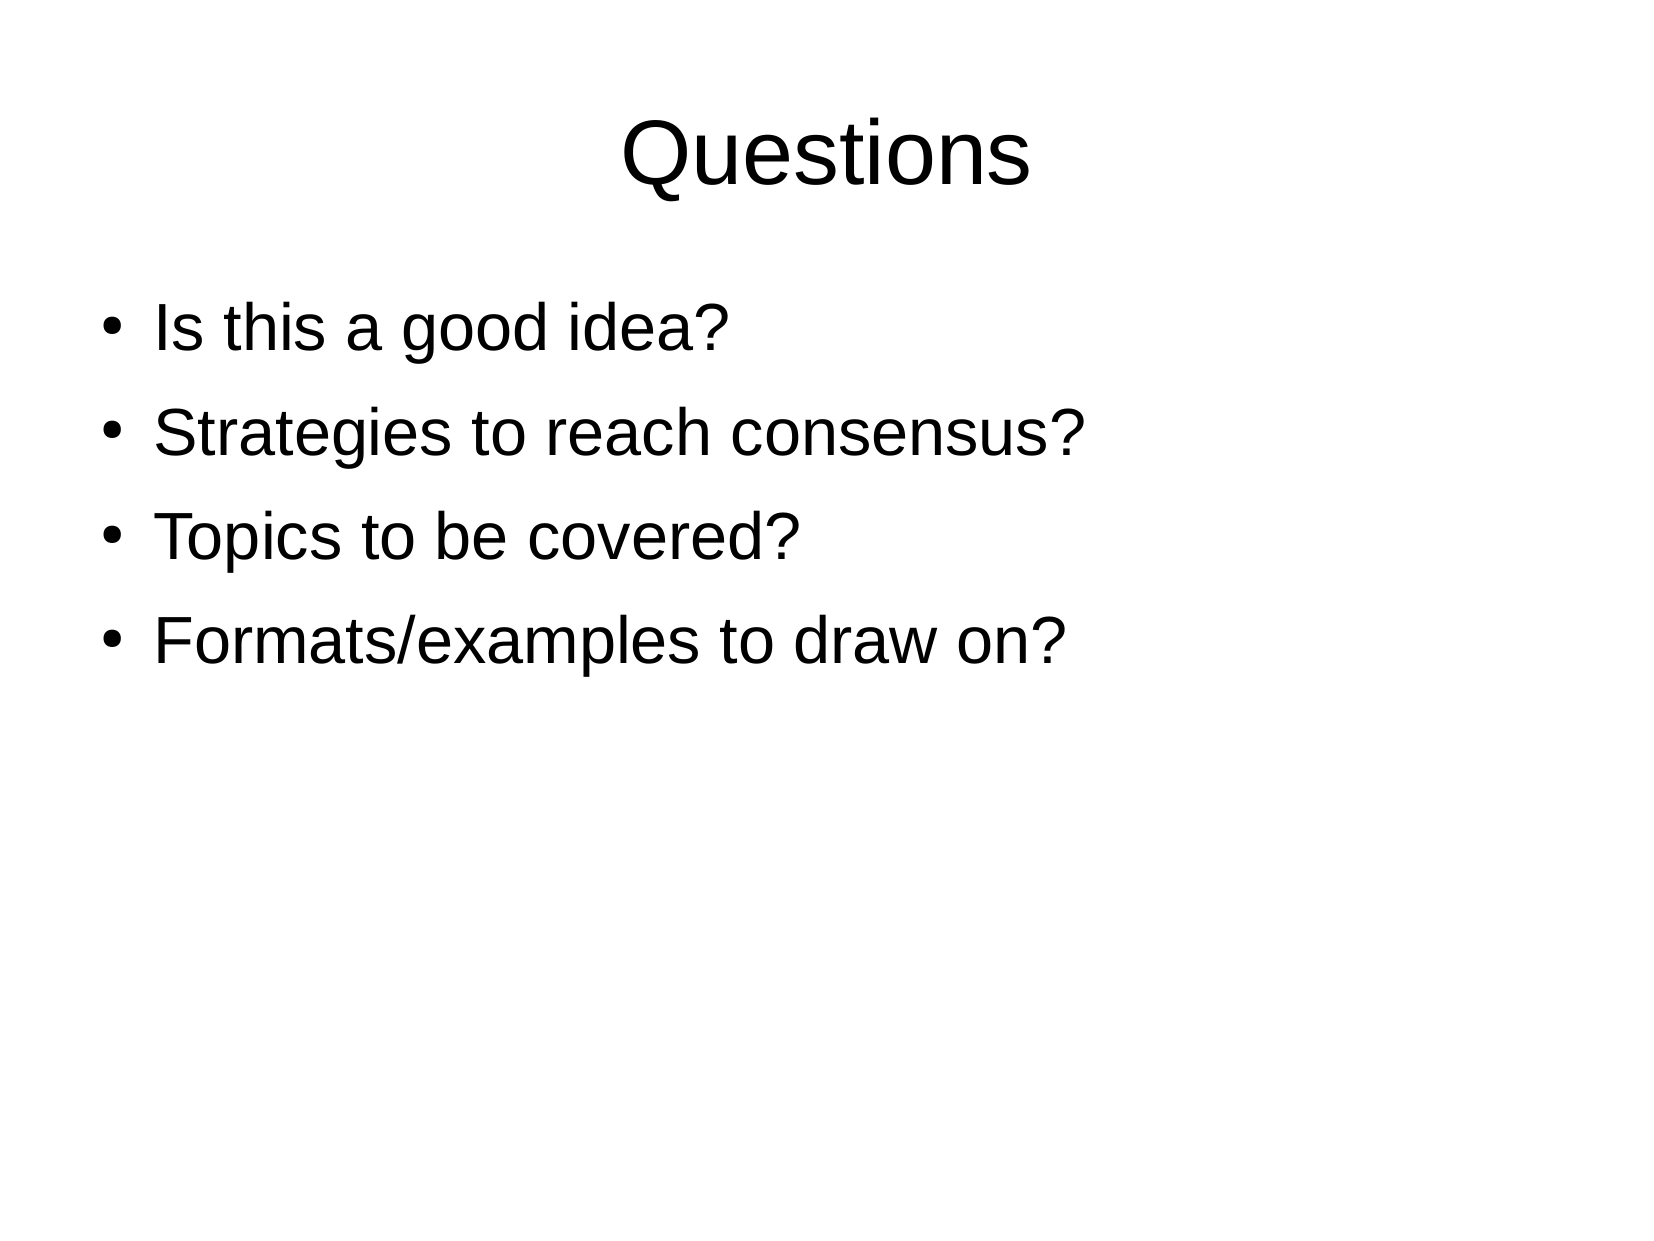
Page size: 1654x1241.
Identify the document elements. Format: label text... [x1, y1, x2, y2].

list Is this a good idea? Strategies to reach consensus? Topics to be covered? Formats/examples to draw on? [82, 290, 1571, 1109]
title Questions [82, 49, 1571, 257]
